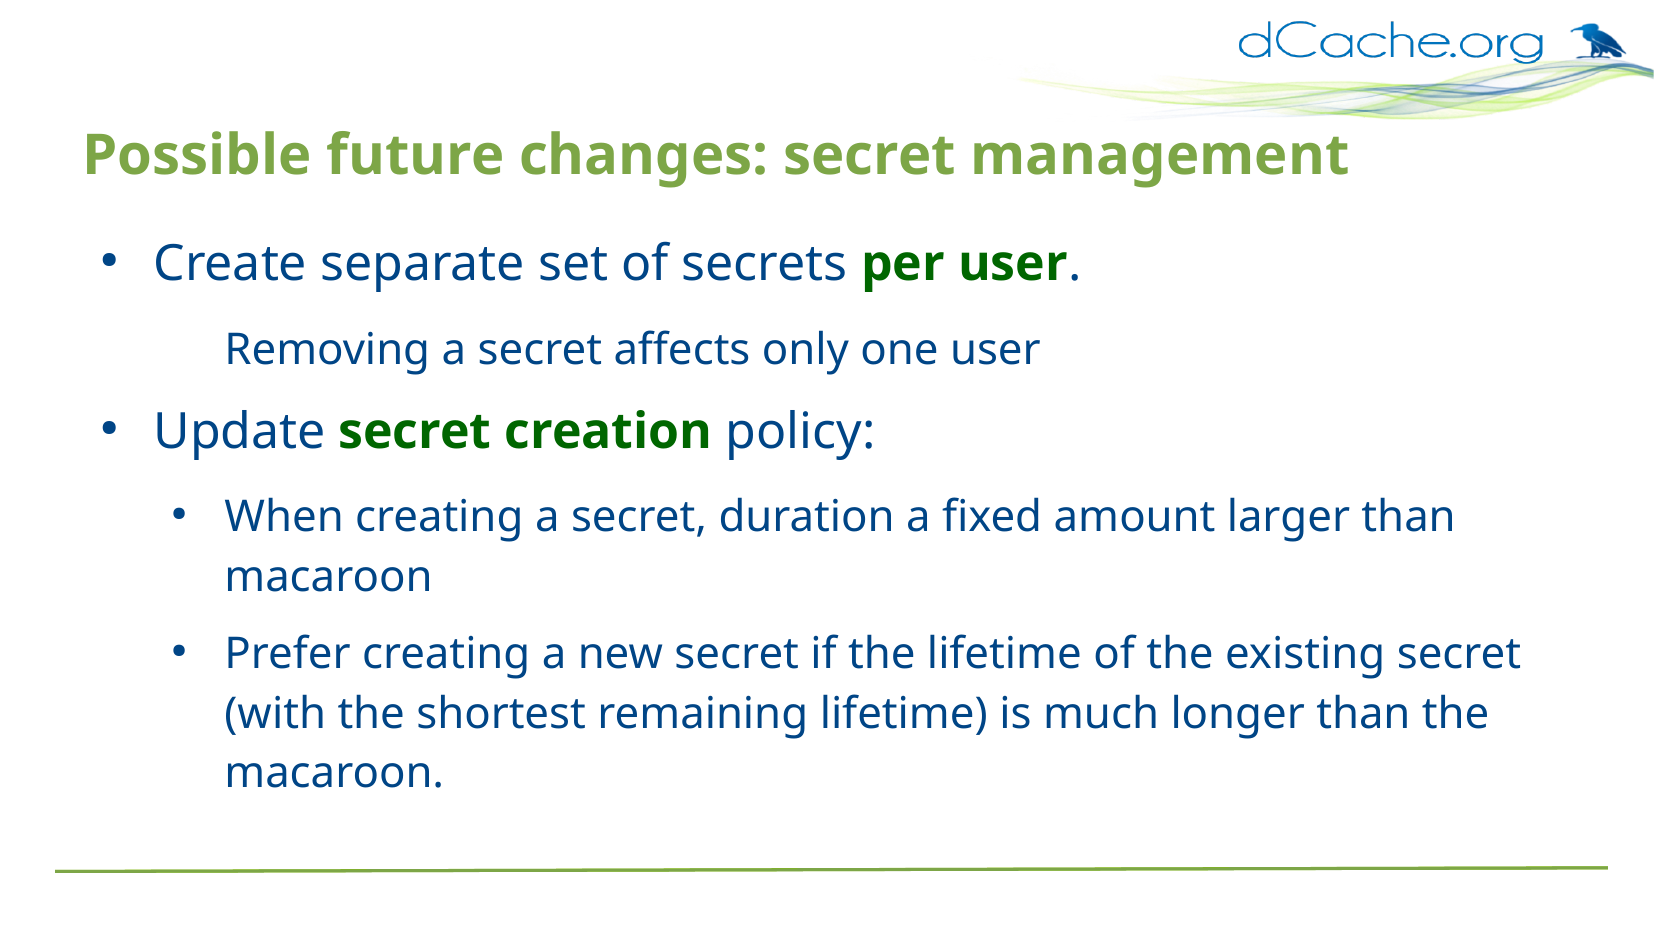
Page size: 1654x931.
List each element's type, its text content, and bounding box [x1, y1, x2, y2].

picture [956, 12, 1654, 127]
list Create separate set of secrets per user. Removing a secret affects only one user Update secret creation policy: When creating a secret, duration a fixed amount larger than macaroon Prefer creating a new secret if the lifetime of the existing secret (with the shortest remaining lifetime) is much longer than the macaroon. [82, 227, 1571, 841]
title Possible future changes: secret management [82, 116, 1605, 189]
